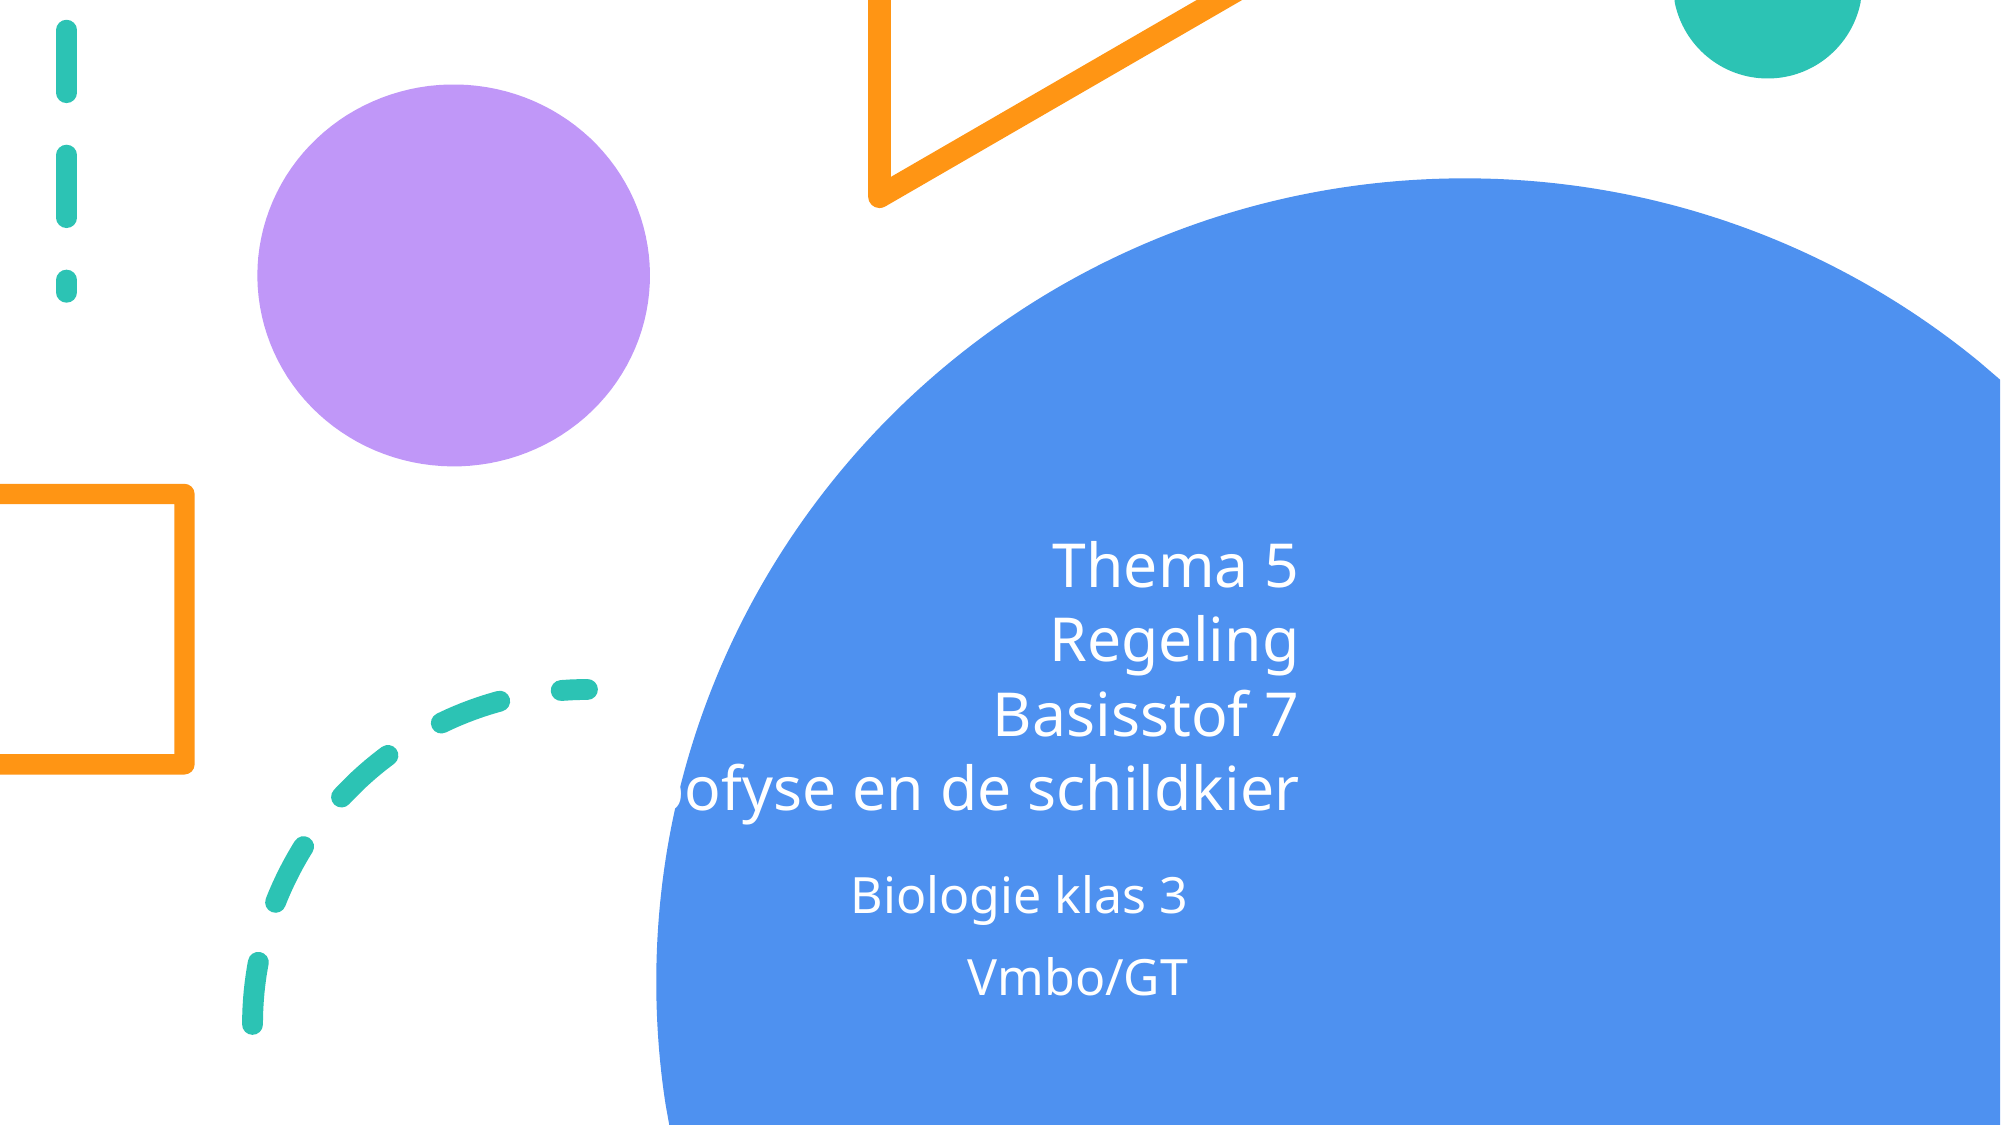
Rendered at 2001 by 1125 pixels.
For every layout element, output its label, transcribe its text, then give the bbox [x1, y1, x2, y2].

subtitle Biologie klas 3 Vmbo/GT [835, 856, 1917, 1021]
title Thema 5 Regeling Basisstof 7 hypofyse en de schildkier [564, 517, 1956, 834]
